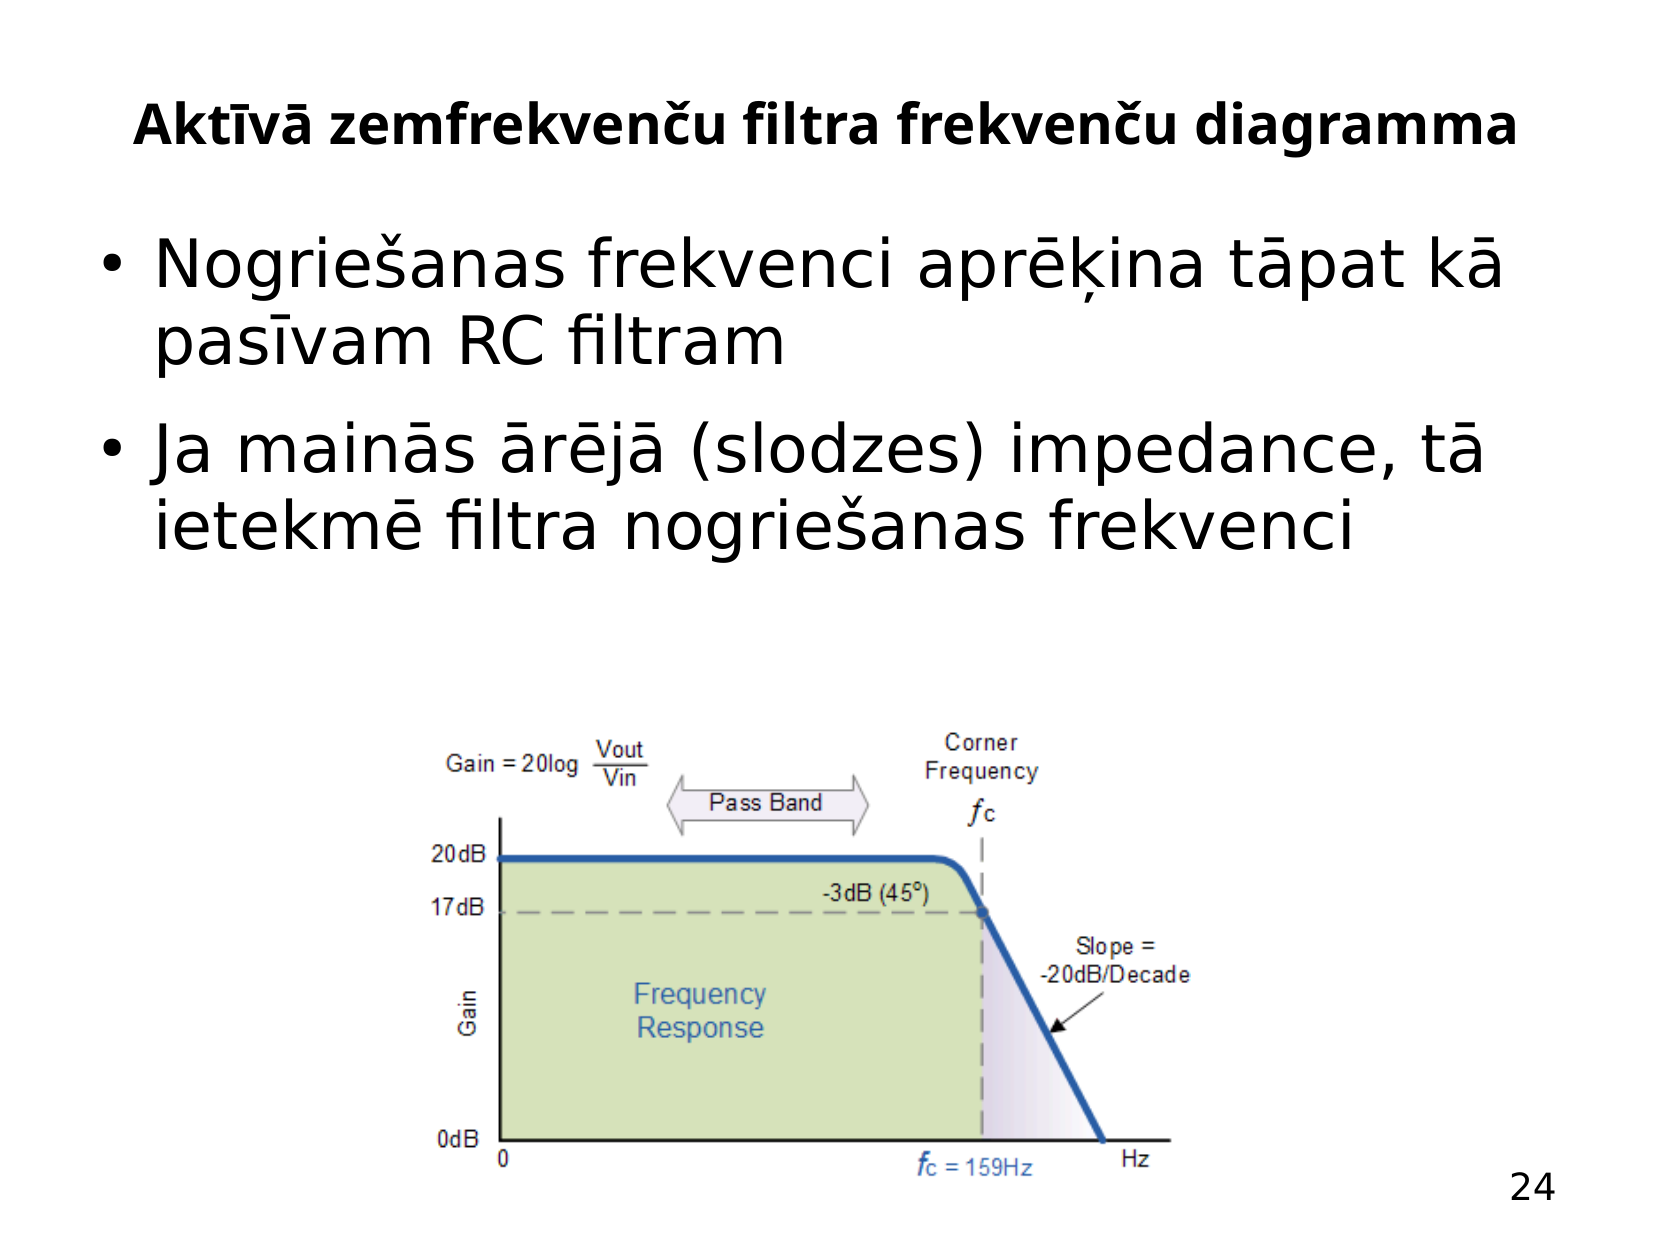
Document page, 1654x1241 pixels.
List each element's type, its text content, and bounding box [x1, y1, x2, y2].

picture [430, 726, 1191, 1185]
list Nogriešanas frekvenci aprēķina tāpat kā pasīvam RC filtram Ja mainās ārējā (slodzes) impedance, tā ietekmē filtra nogriešanas frekvenci [82, 225, 1538, 683]
title Aktīvā zemfrekvenču filtra frekvenču diagramma [82, 49, 1571, 196]
